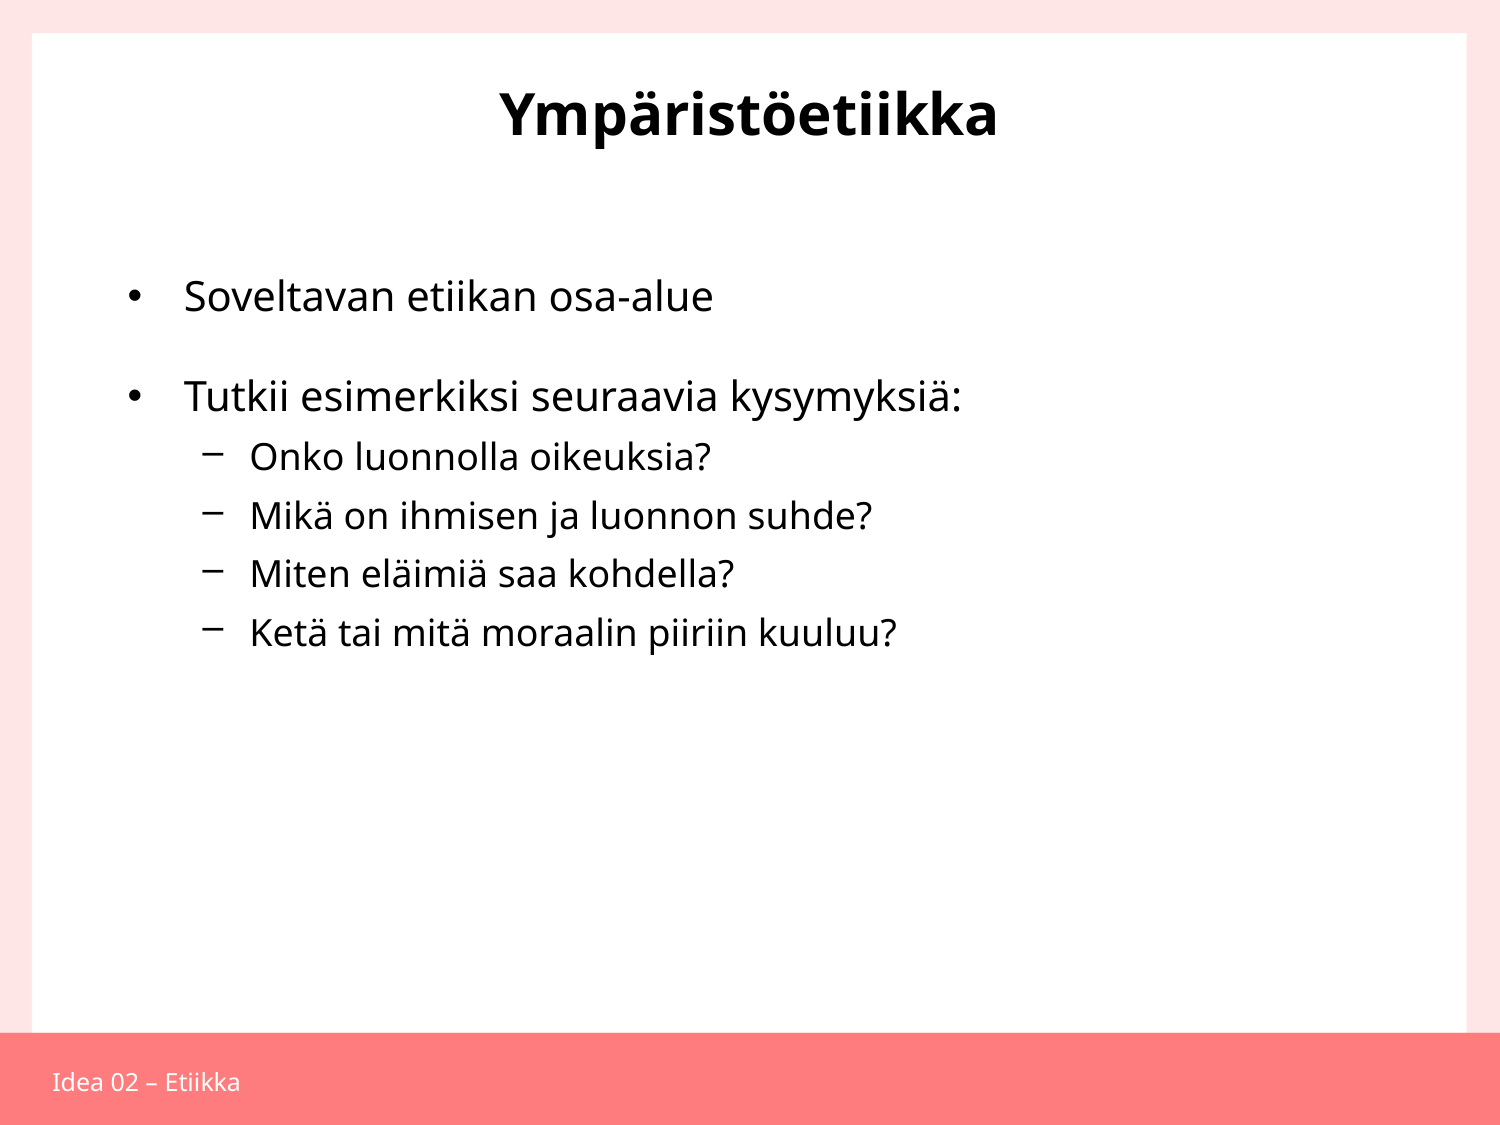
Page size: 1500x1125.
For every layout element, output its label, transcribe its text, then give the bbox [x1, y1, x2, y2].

title Ympäristöetiikka [112, 37, 1388, 188]
picture [0, 0, 1500, 1125]
list Soveltavan etiikan osa-alue Tutkii esimerkiksi seuraavia kysymyksiä: Onko luonnolla oikeuksia? Mikä on ihmisen ja luonnon suhde? Miten eläimiä saa kohdella? Ketä tai mitä moraalin piiriin kuuluu? [112, 262, 1388, 1000]
